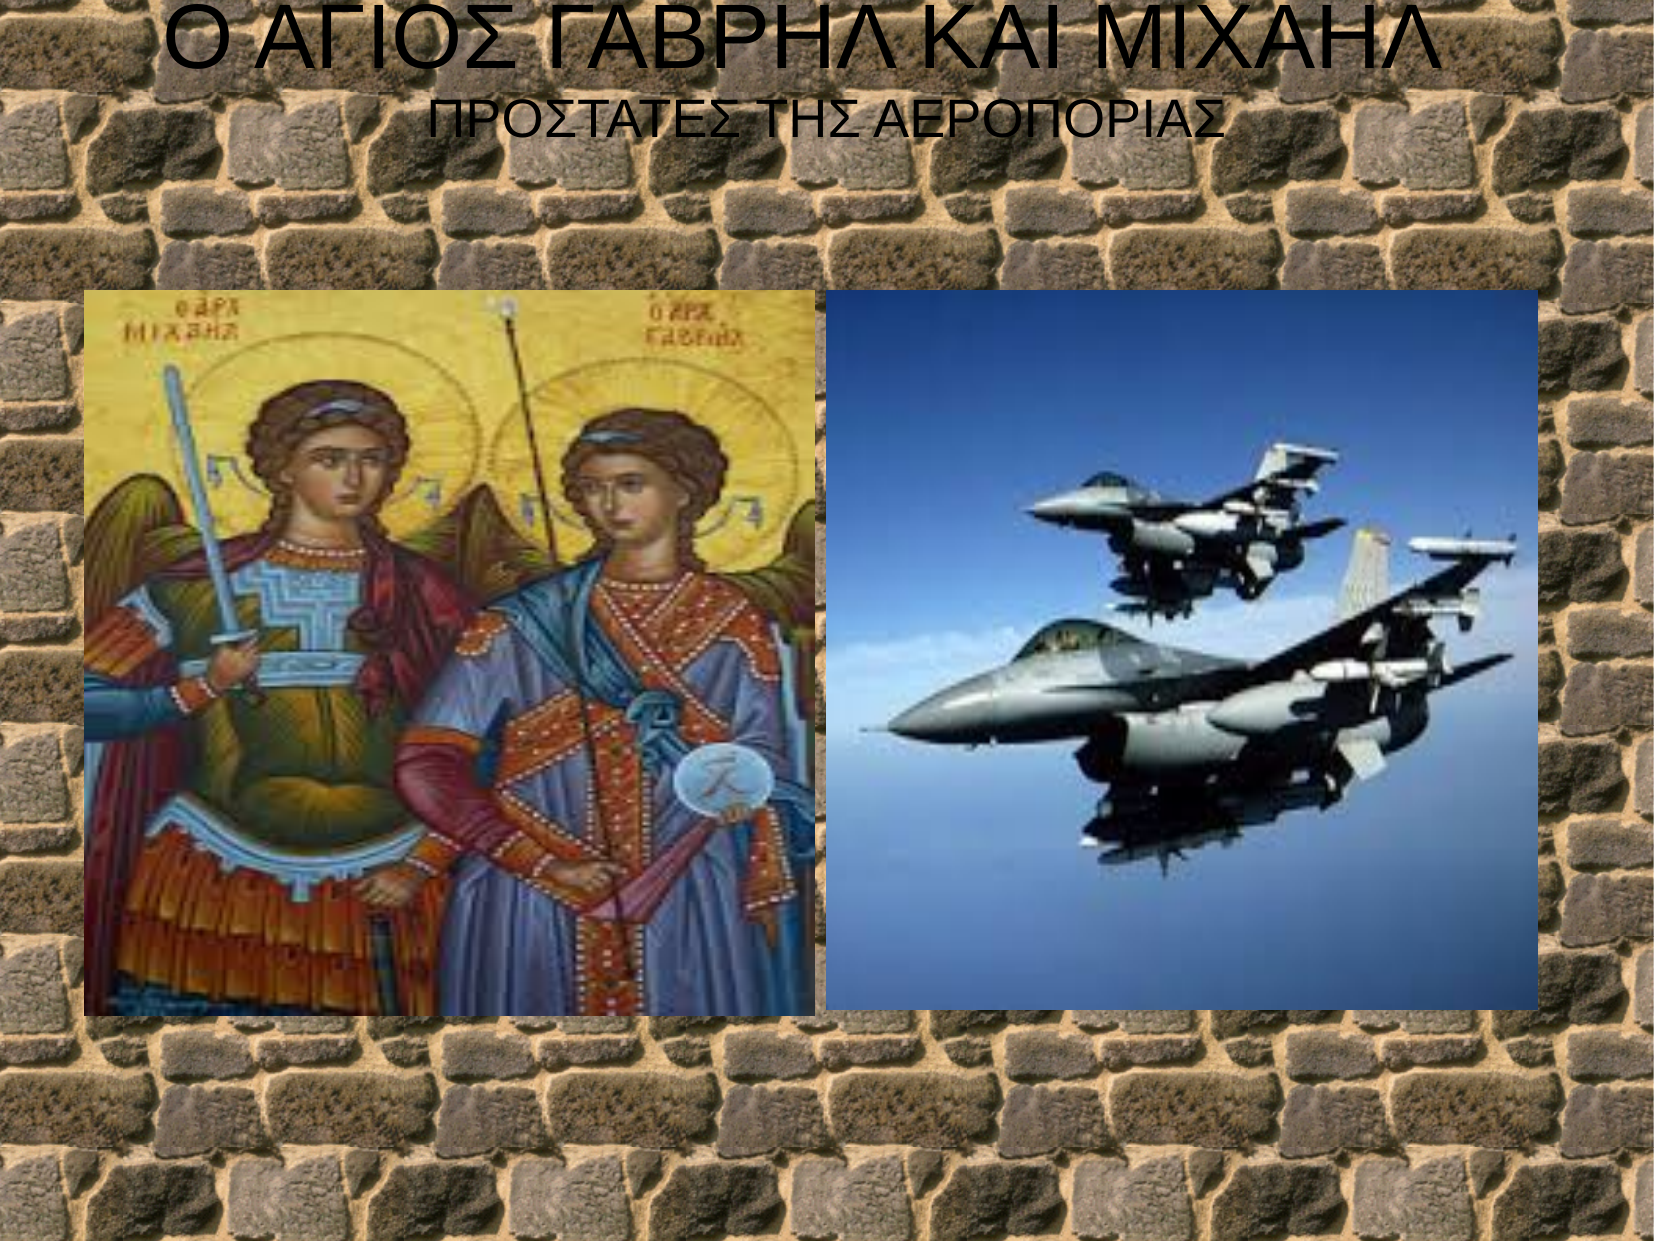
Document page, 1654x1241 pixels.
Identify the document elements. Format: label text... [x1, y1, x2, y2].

title Ο ΑΓΙΟΣ ΓΑΒΡΗΛ ΚΑΙ ΜΙΧΑΗΛ ΠΡΟΣΤΑΤΕΣ ΤΗΣ ΑΕΡΟΠΟΡΙΑΣ [82, 0, 1571, 321]
picture [0, 0, 1654, 1241]
